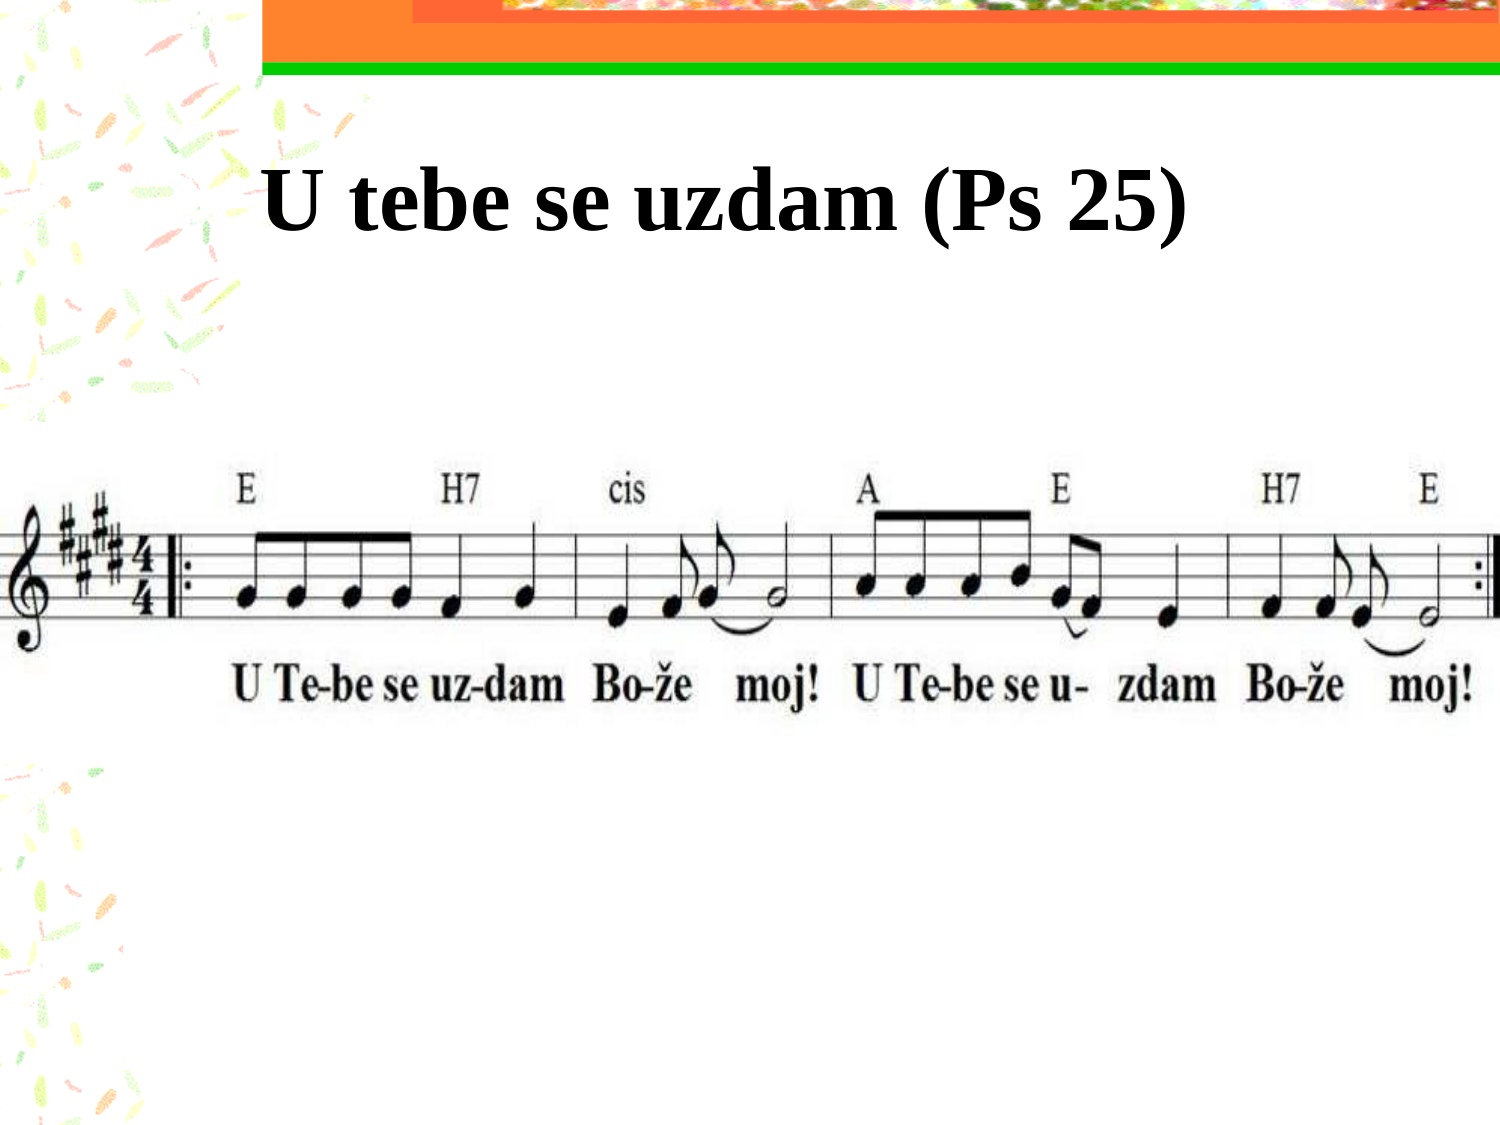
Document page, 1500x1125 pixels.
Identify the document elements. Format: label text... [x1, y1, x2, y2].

picture [412, 0, 1500, 23]
picture [0, 0, 1500, 1125]
title U tebe se uzdam (Ps 25) [87, 99, 1363, 288]
